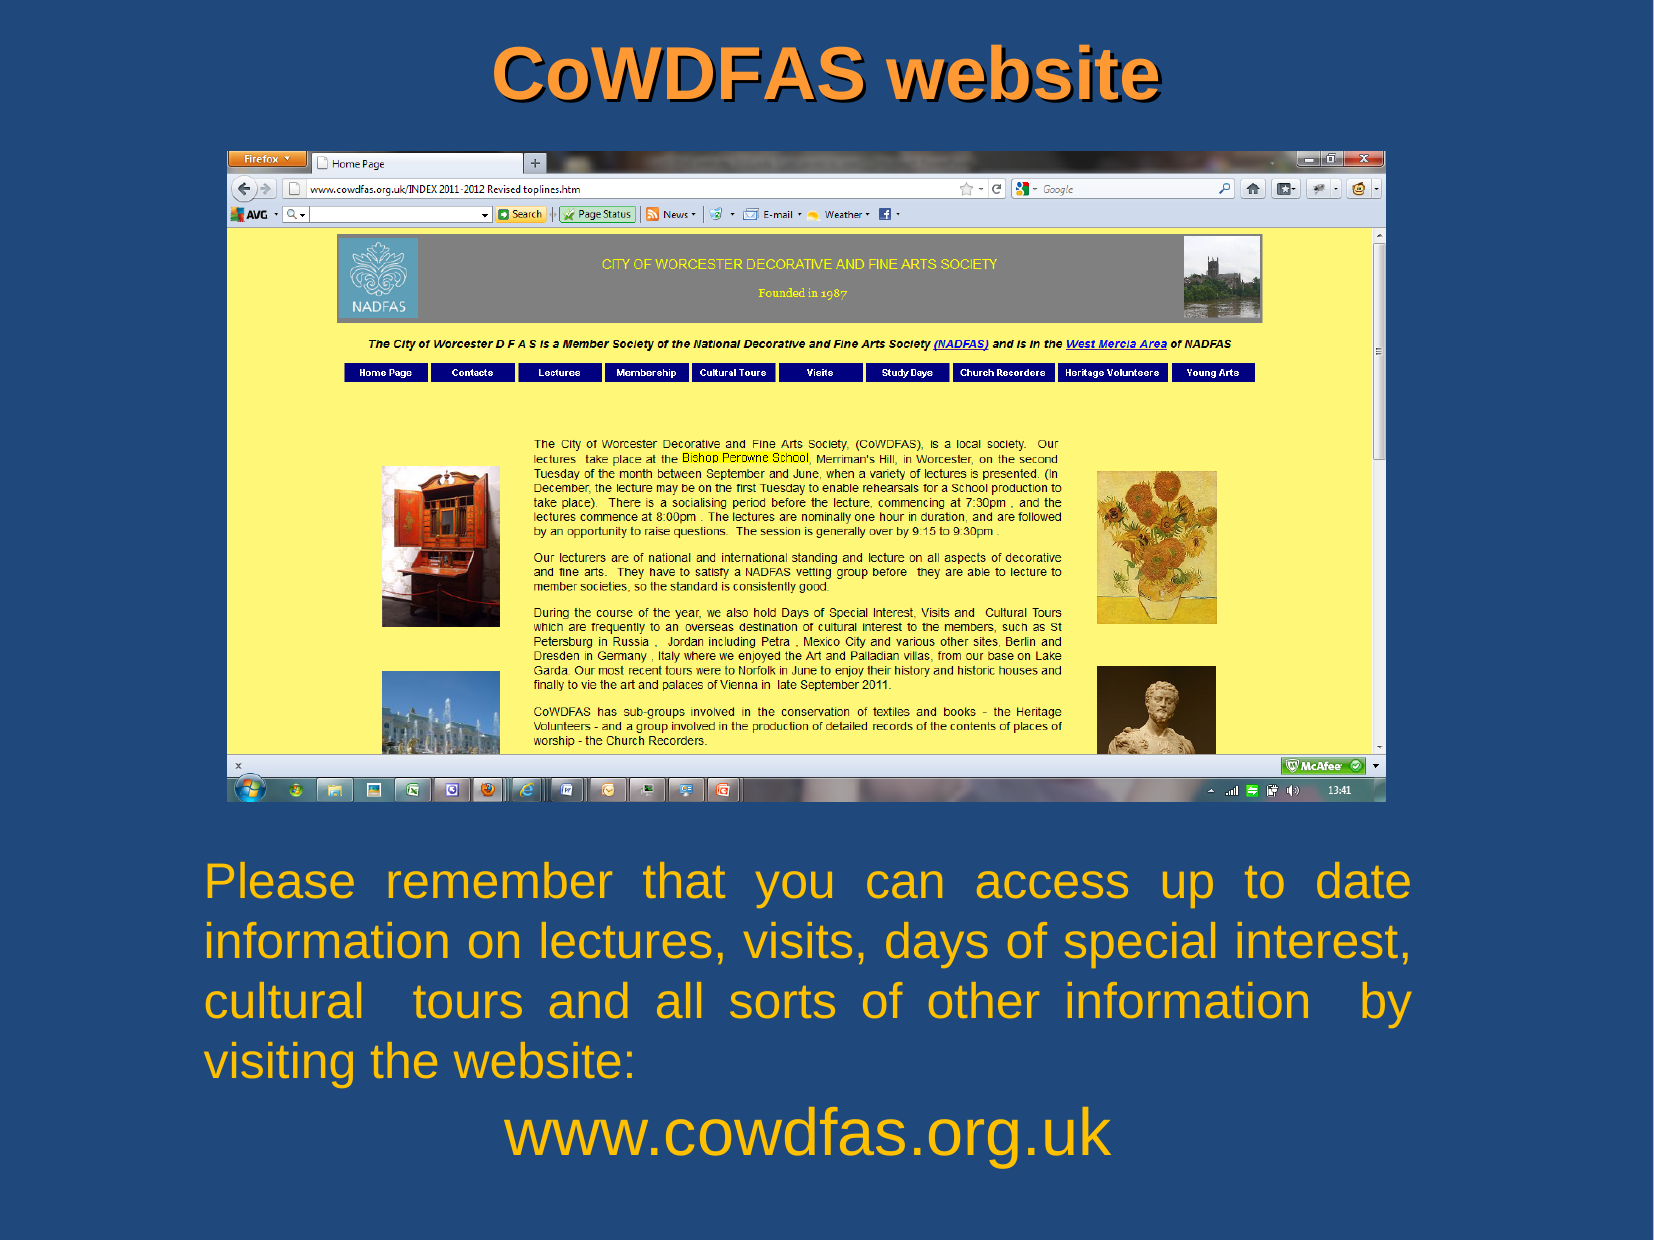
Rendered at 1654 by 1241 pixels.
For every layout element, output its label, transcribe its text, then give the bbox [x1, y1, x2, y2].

text_box Please remember that you can access up to date information on lectures, visits, days of special interest, cultural tours and all sorts of other information by visiting the website: www.cowdfas.org.uk [188, 841, 1478, 1211]
title CoWDFAS website [0, 8, 1654, 191]
picture [227, 151, 1386, 802]
